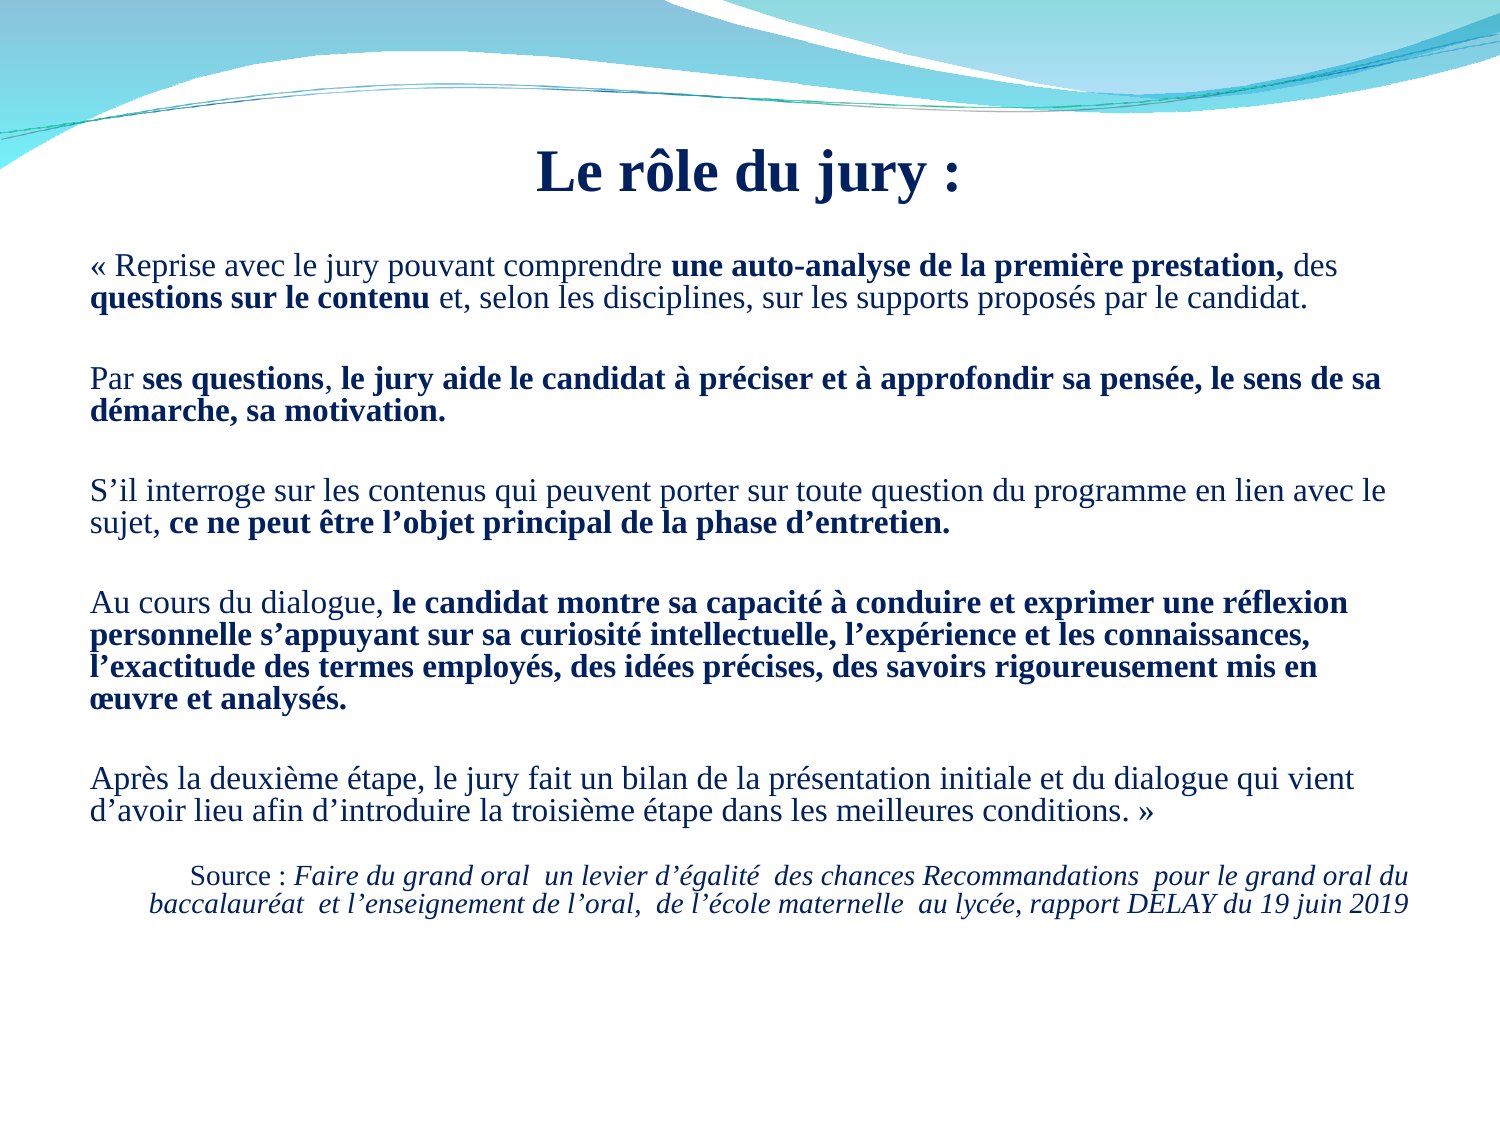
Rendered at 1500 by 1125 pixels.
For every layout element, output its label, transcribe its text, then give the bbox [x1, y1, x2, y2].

picture [0, 33, 1500, 140]
list Le rôle du jury : « Reprise avec le jury pouvant comprendre une auto-analyse de la première prestation, des questions sur le contenu et, selon les disciplines, sur les supports proposés par le candidat. Par ses questions, le jury aide le candidat à préciser et à approfondir sa pensée, le sens de sa démarche, sa motivation. S’il interroge sur les contenus qui peuvent porter sur toute question du programme en lien avec le sujet, ce ne peut être l’objet principal de la phase d’entretien. Au cours du dialogue, le candidat montre sa capacité à conduire et exprimer une réflexion personnelle s’appuyant sur sa curiosité intellectuelle, l’expérience et les connaissances, l’exactitude des termes employés, des idées précises, des savoirs rigoureusement mis en œuvre et analysés. Après la deuxième étape, le jury fait un bilan de la présentation initiale et du dialogue qui vient d’avoir lieu afin d’introduire la troisième étape dans les meilleures conditions. » Source : Faire du grand oral un levier d’égalité des chances Recommandations pour le grand oral du baccalauréat et l’enseignement de l’oral, de l’école maternelle au lycée, rapport DELAY du 19 juin 2019 [75, 137, 1426, 1038]
